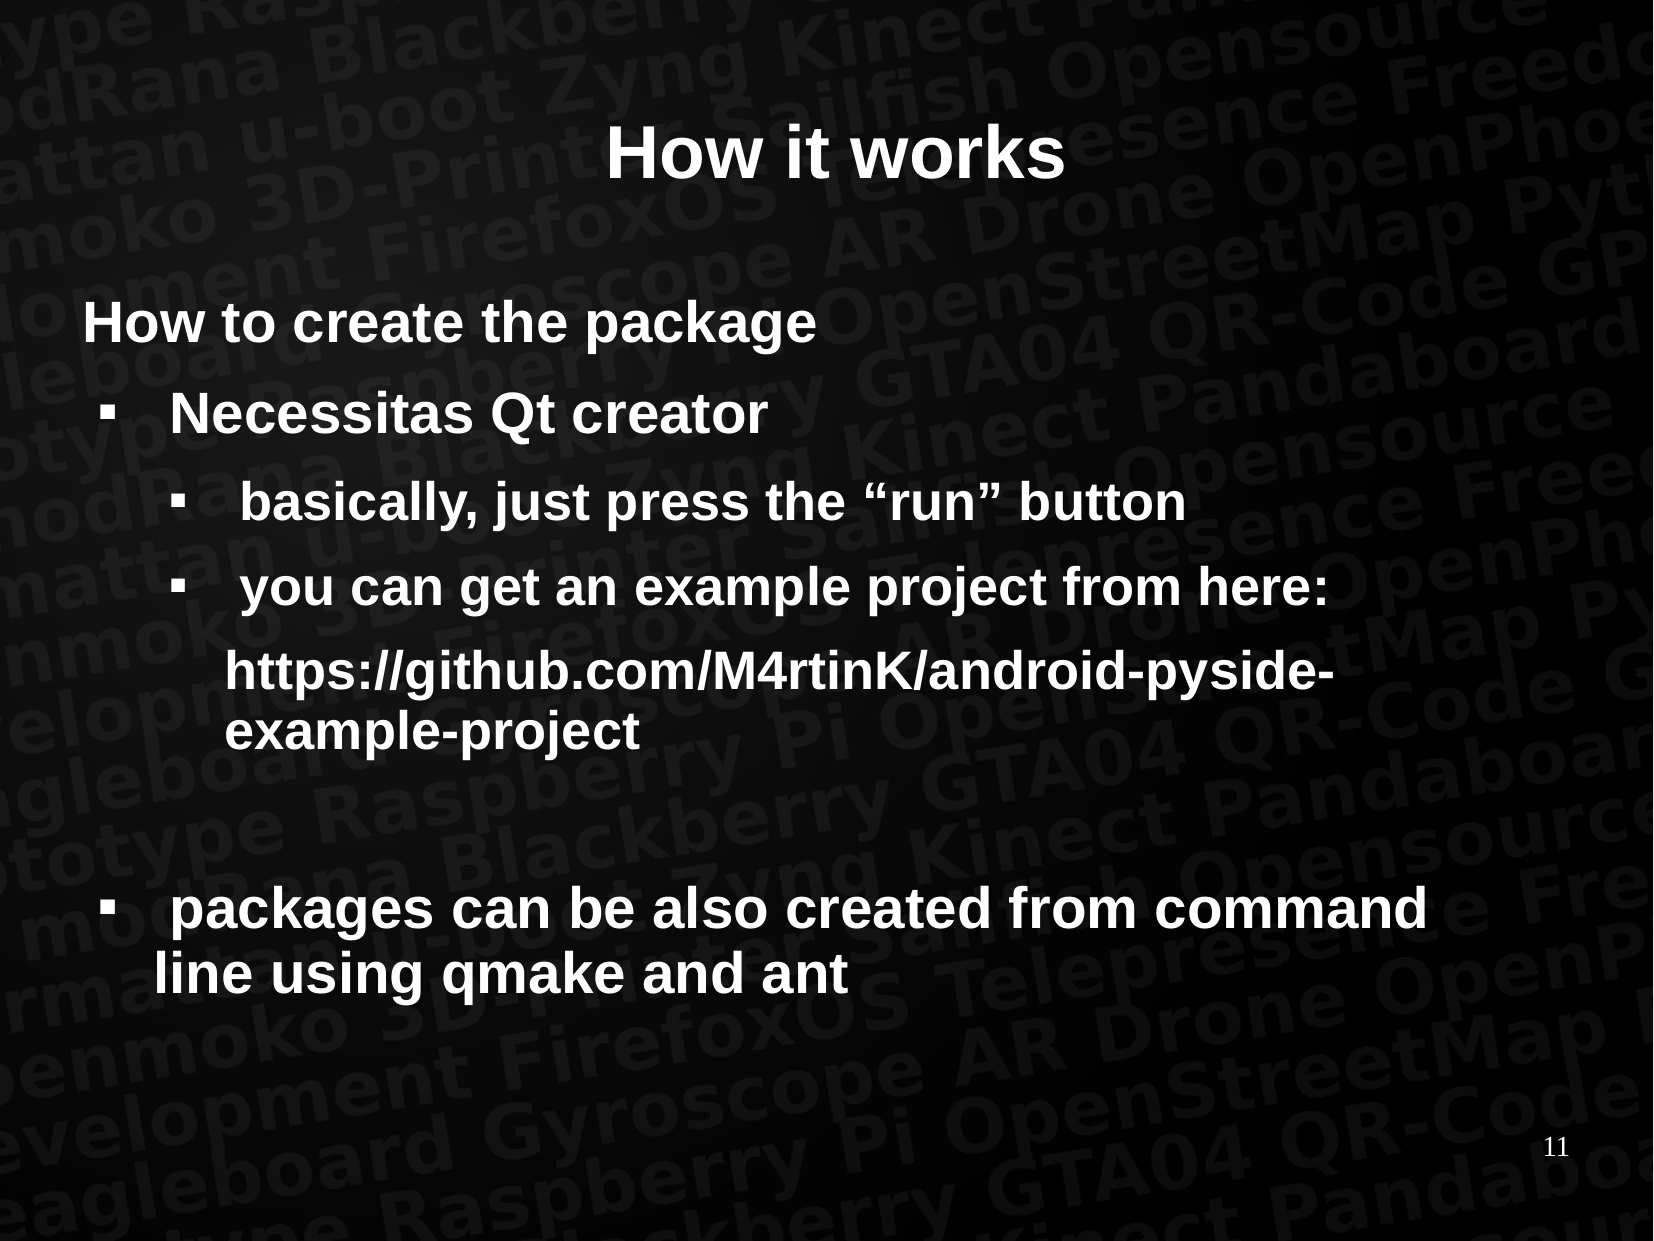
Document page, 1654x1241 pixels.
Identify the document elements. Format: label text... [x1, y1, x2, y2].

picture [0, 0, 1654, 1241]
list How to create the package Necessitas Qt creator basically, just press the “run” button you can get an example project from here: https://github.com/M4rtinK/android-pyside-example-project packages can be also created from command line using qmake and ant [82, 290, 1538, 1010]
title How it works [82, 49, 1571, 257]
